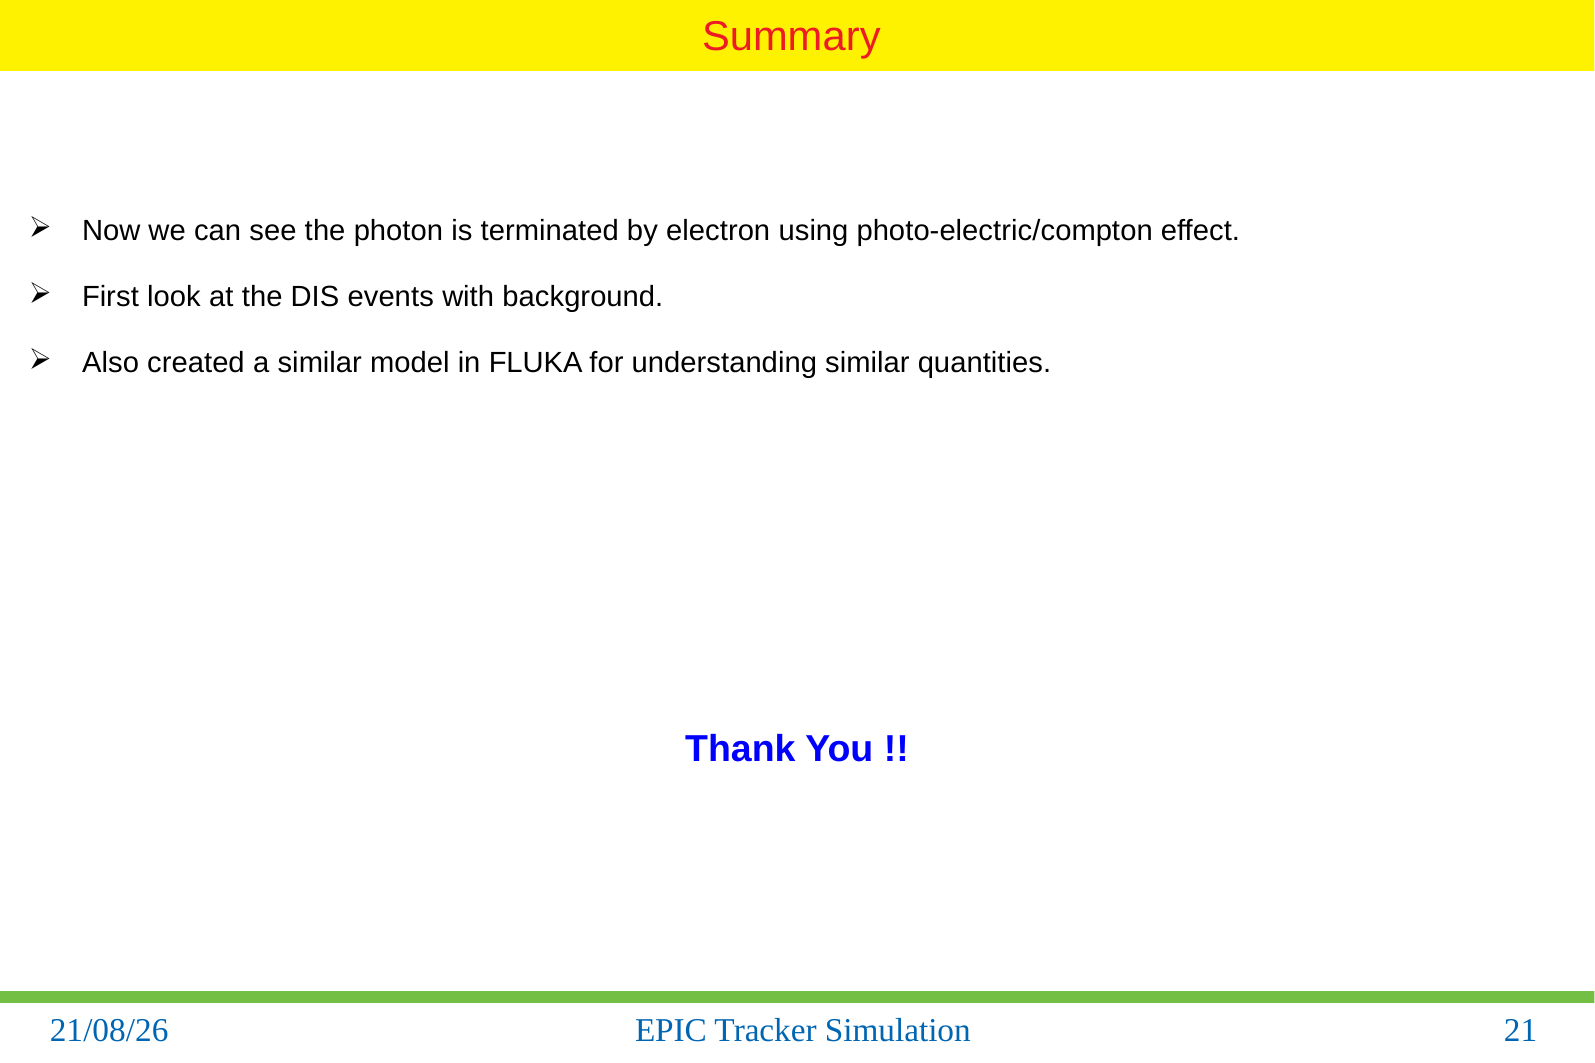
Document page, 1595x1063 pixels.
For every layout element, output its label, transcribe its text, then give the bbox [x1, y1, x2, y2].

text_box Thank You !! [519, 720, 1075, 778]
list Now we can see the photon is terminated by electron using photo-electric/compton effect. First look at the DIS events with background. Also created a similar model in FLUKA for understanding similar quantities. [11, 148, 1583, 986]
title Summary [0, 0, 1595, 71]
